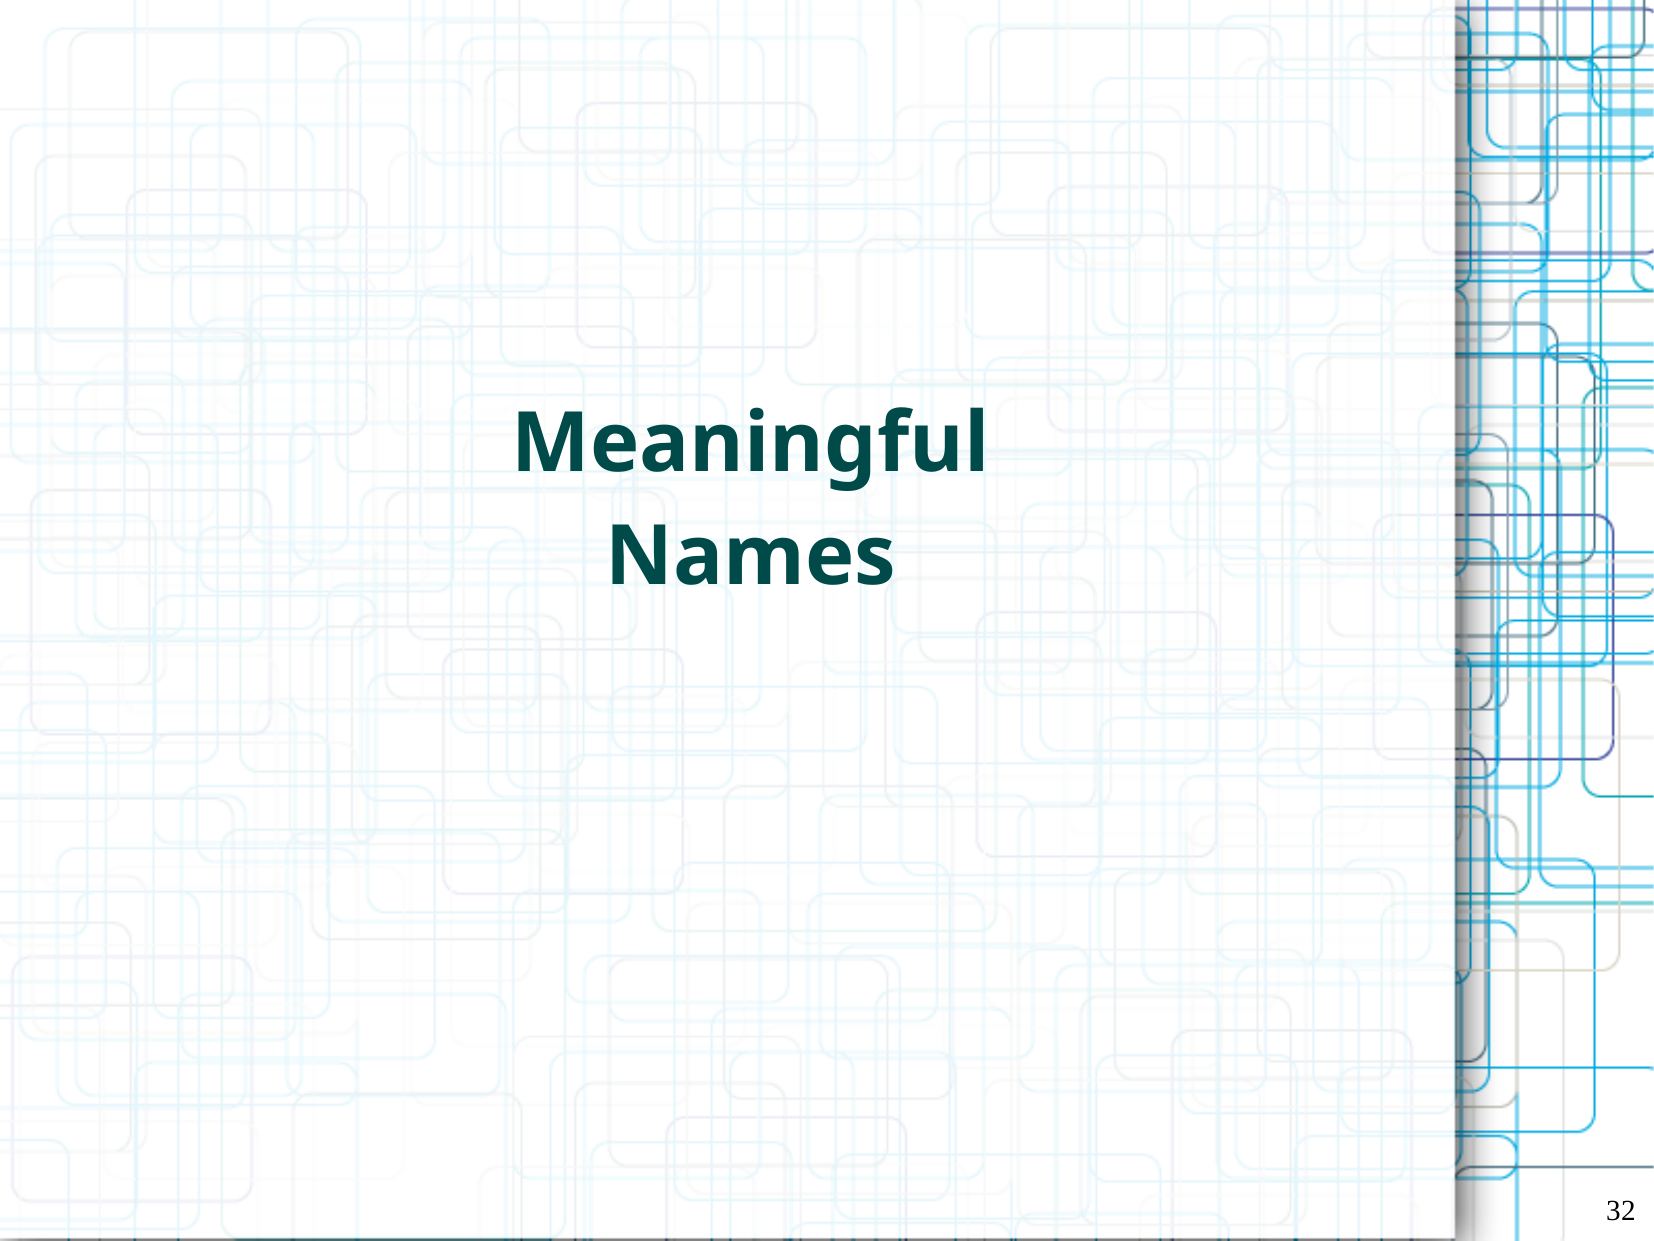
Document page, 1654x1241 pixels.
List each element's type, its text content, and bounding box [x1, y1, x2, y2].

text_box Meaningful Names [394, 375, 1108, 625]
picture [0, 0, 1654, 1241]
